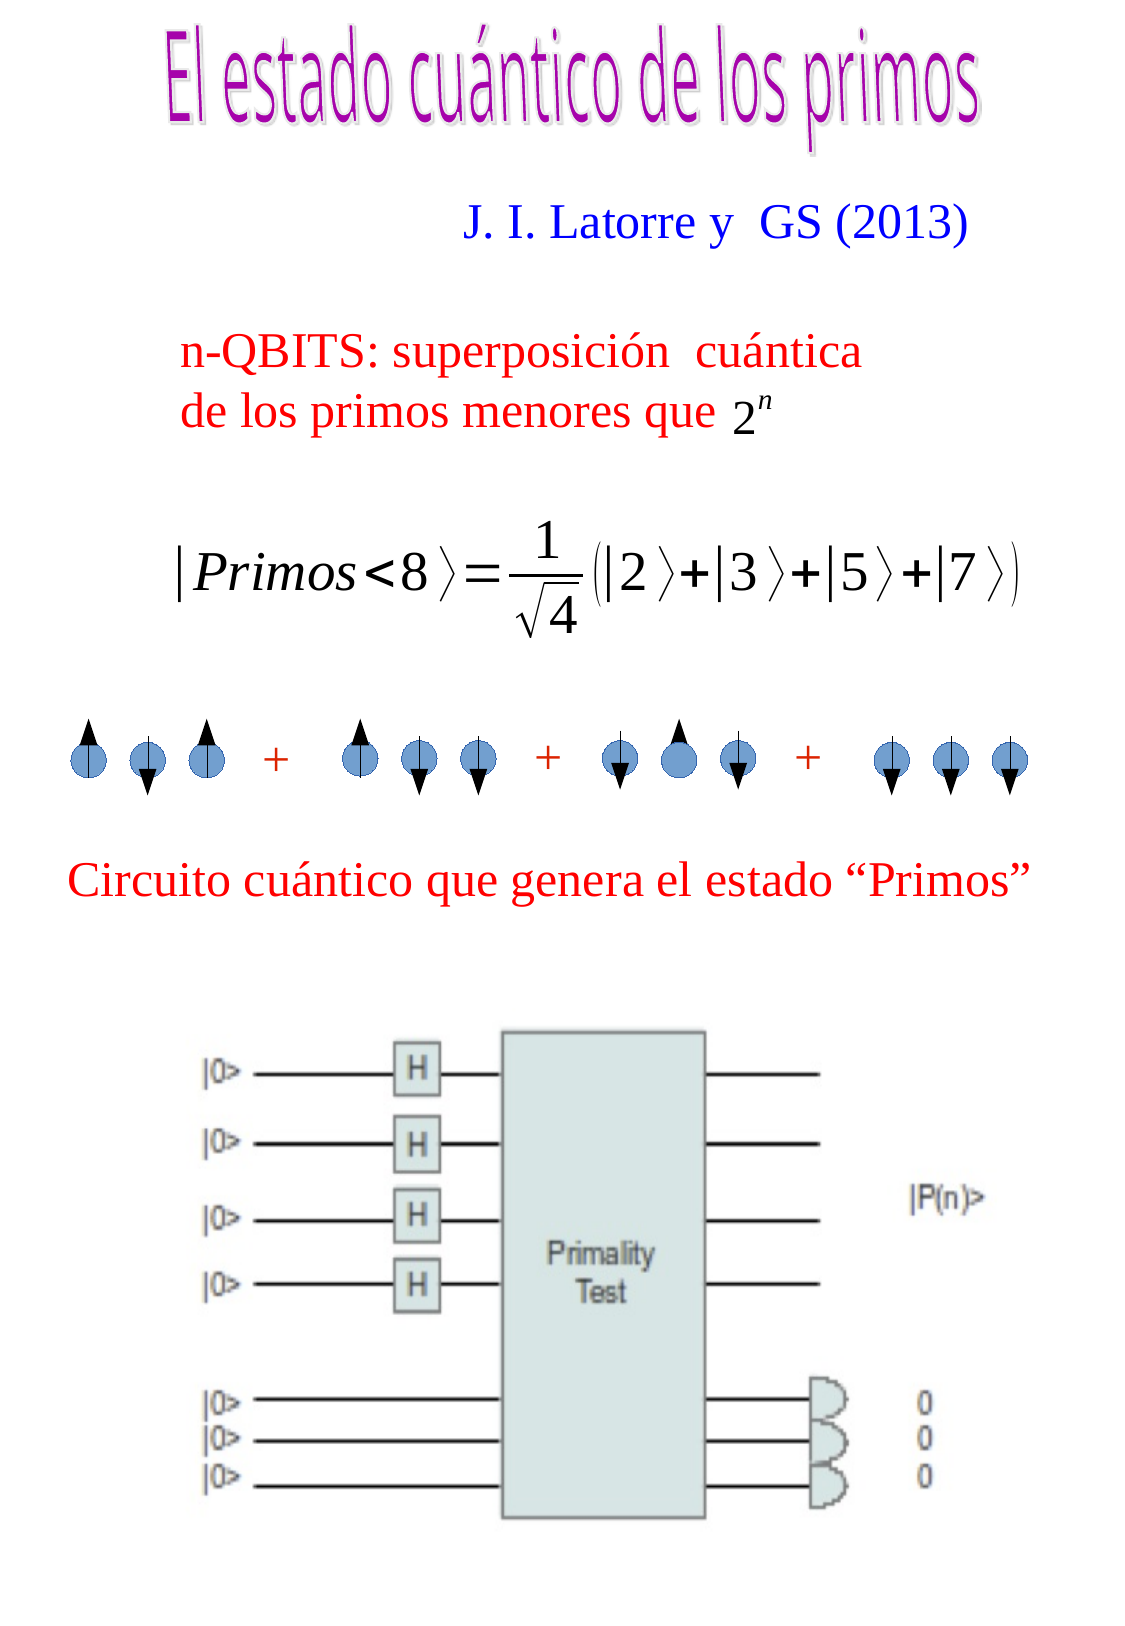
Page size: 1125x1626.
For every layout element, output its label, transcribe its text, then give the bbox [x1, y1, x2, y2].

text_box + [248, 718, 306, 827]
text_box El estado cuántico de los primos [276, 37, 297, 124]
text_box El estado cuántico de los primos [716, 24, 726, 123]
text_box El estado cuántico de los primos [299, 51, 324, 124]
text_box [70, 745, 88, 778]
text_box [342, 742, 360, 777]
text_box [893, 742, 910, 777]
text_box + [779, 716, 838, 826]
text_box n-QBITS: superposición cuántica de los primos menores que [165, 309, 908, 445]
text_box [89, 745, 107, 778]
text_box [149, 742, 166, 777]
text_box [992, 742, 1010, 777]
text_box El estado cuántico de los primos [500, 51, 528, 123]
text_box El estado cuántico de los primos [672, 51, 698, 124]
text_box El estado cuántico de los primos [837, 51, 855, 123]
text_box El estado cuántico de los primos [566, 51, 589, 124]
text_box [874, 742, 892, 777]
text_box [129, 742, 148, 777]
text_box El estado cuántico de los primos [469, 51, 494, 124]
picture [165, 1008, 1016, 1548]
text_box [188, 745, 207, 778]
text_box [602, 740, 620, 776]
text_box El estado cuántico de los primos [804, 51, 832, 154]
text_box El estado cuántico de los primos [731, 51, 759, 124]
text_box + [519, 716, 578, 826]
text_box El estado cuántico de los primos [924, 51, 952, 124]
text_box [661, 742, 697, 778]
text_box El estado cuántico de los primos [639, 24, 667, 124]
text_box El estado cuántico de los primos [409, 51, 433, 124]
text_box El estado cuántico de los primos [956, 51, 979, 124]
text_box El estado cuántico de los primos [194, 24, 204, 123]
text_box El estado cuántico de los primos [763, 51, 786, 124]
text_box El estado cuántico de los primos [529, 37, 550, 124]
text_box El estado cuántico de los primos [592, 51, 620, 124]
text_box El estado cuántico de los primos [363, 51, 391, 124]
text_box El estado cuántico de los primos [435, 53, 464, 124]
text_box [361, 742, 379, 776]
text_box [621, 740, 638, 776]
text_box [952, 742, 969, 777]
chart [720, 383, 786, 445]
text_box Circuito cuántico que genera el estado “Primos” [52, 838, 1125, 986]
text_box [460, 740, 478, 775]
text_box El estado cuántico de los primos [873, 51, 919, 123]
text_box [739, 740, 756, 775]
text_box El estado cuántico de los primos [223, 51, 249, 124]
text_box [420, 740, 438, 775]
text_box J. I. Latorre y GS (2013) [435, 181, 1009, 257]
text_box El estado cuántico de los primos [165, 30, 191, 123]
text_box [479, 740, 497, 775]
text_box El estado cuántico de los primos [253, 51, 276, 124]
text_box El estado cuántico de los primos [329, 24, 358, 124]
text_box [401, 740, 419, 775]
chart [155, 507, 1036, 647]
text_box [720, 740, 738, 776]
text_box [208, 744, 225, 778]
text_box [1011, 742, 1028, 777]
text_box [933, 742, 951, 777]
